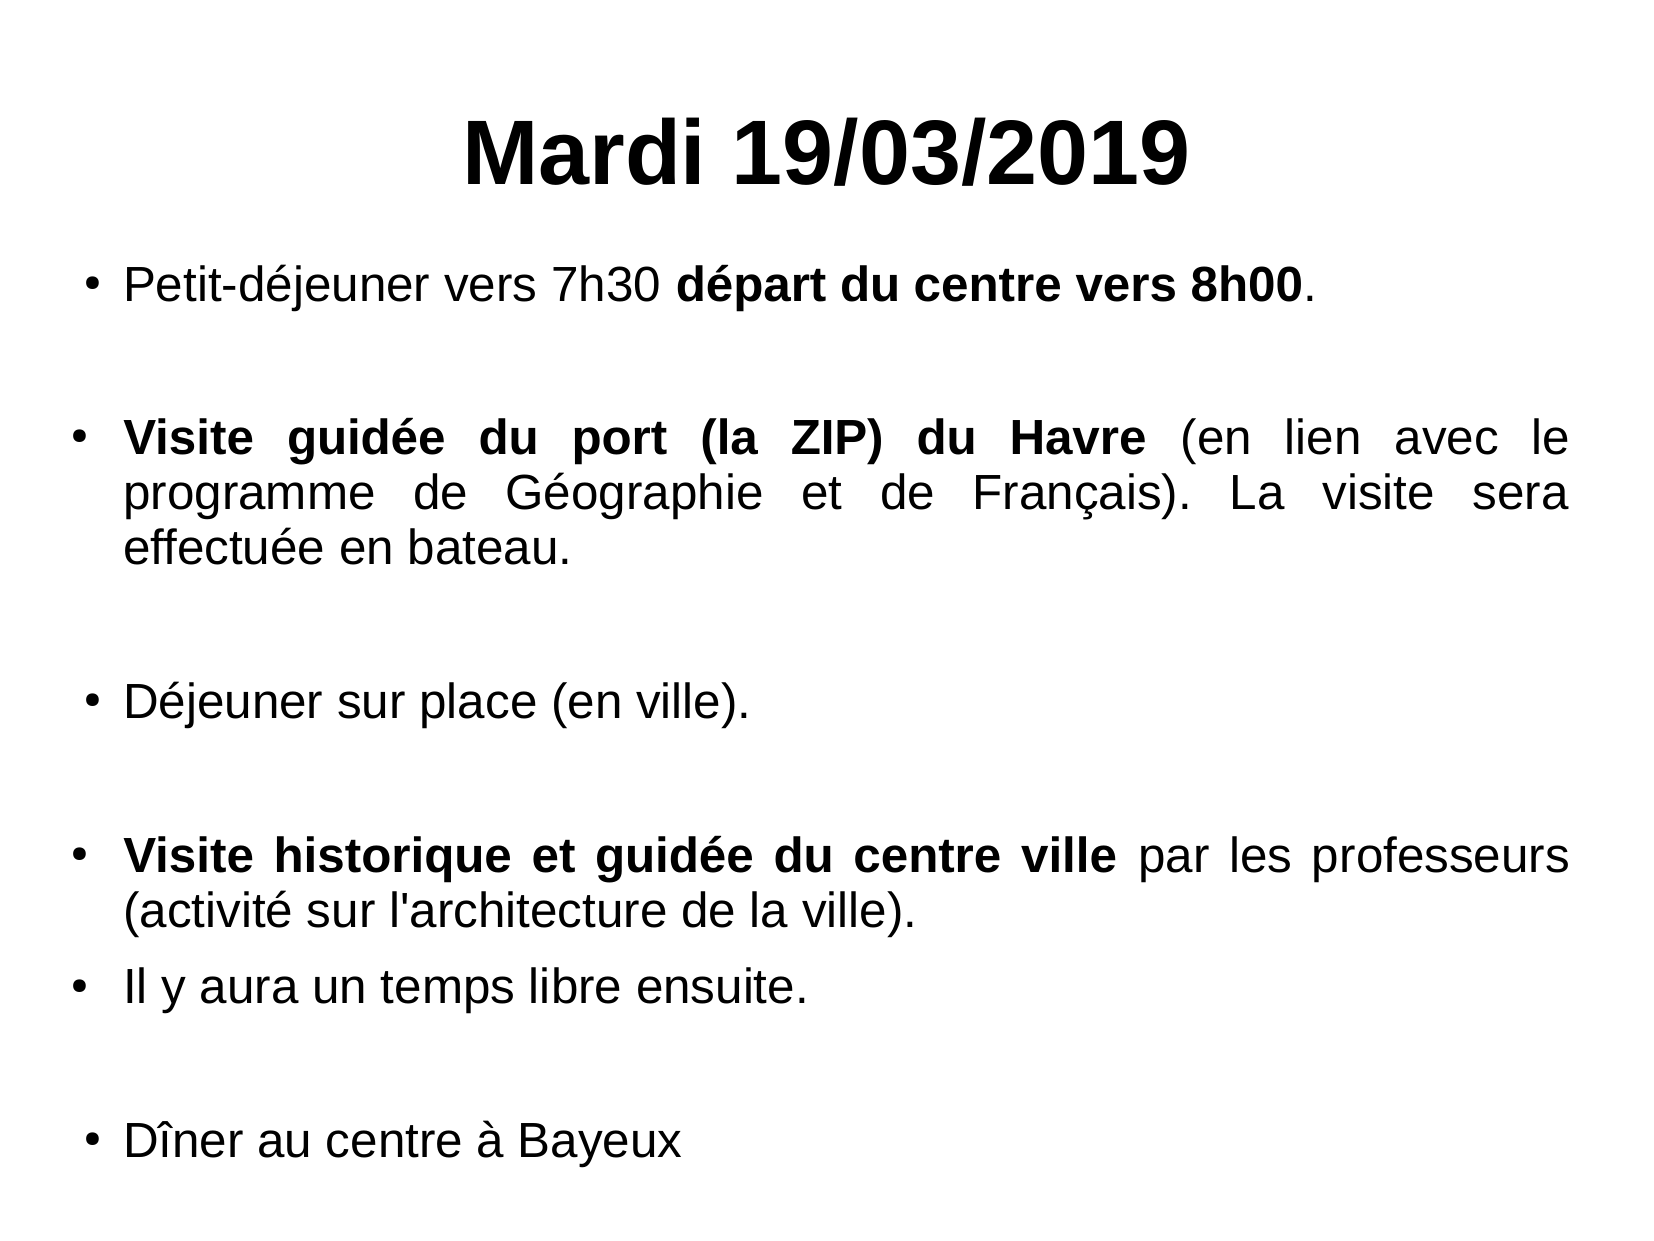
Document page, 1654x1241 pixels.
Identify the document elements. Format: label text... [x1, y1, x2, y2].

title Mardi 19/03/2019 [82, 49, 1571, 256]
list Petit-déjeuner vers 7h30 départ du centre vers 8h00. Visite guidée du port (la ZIP) du Havre (en lien avec le programme de Géographie et de Français). La visite sera effectuée en bateau. Déjeuner sur place (en ville). Visite historique et guidée du centre ville par les professeurs (activité sur l'architecture de la ville). Il y aura un temps libre ensuite. Dîner au centre à Bayeux [70, 256, 1571, 1172]
